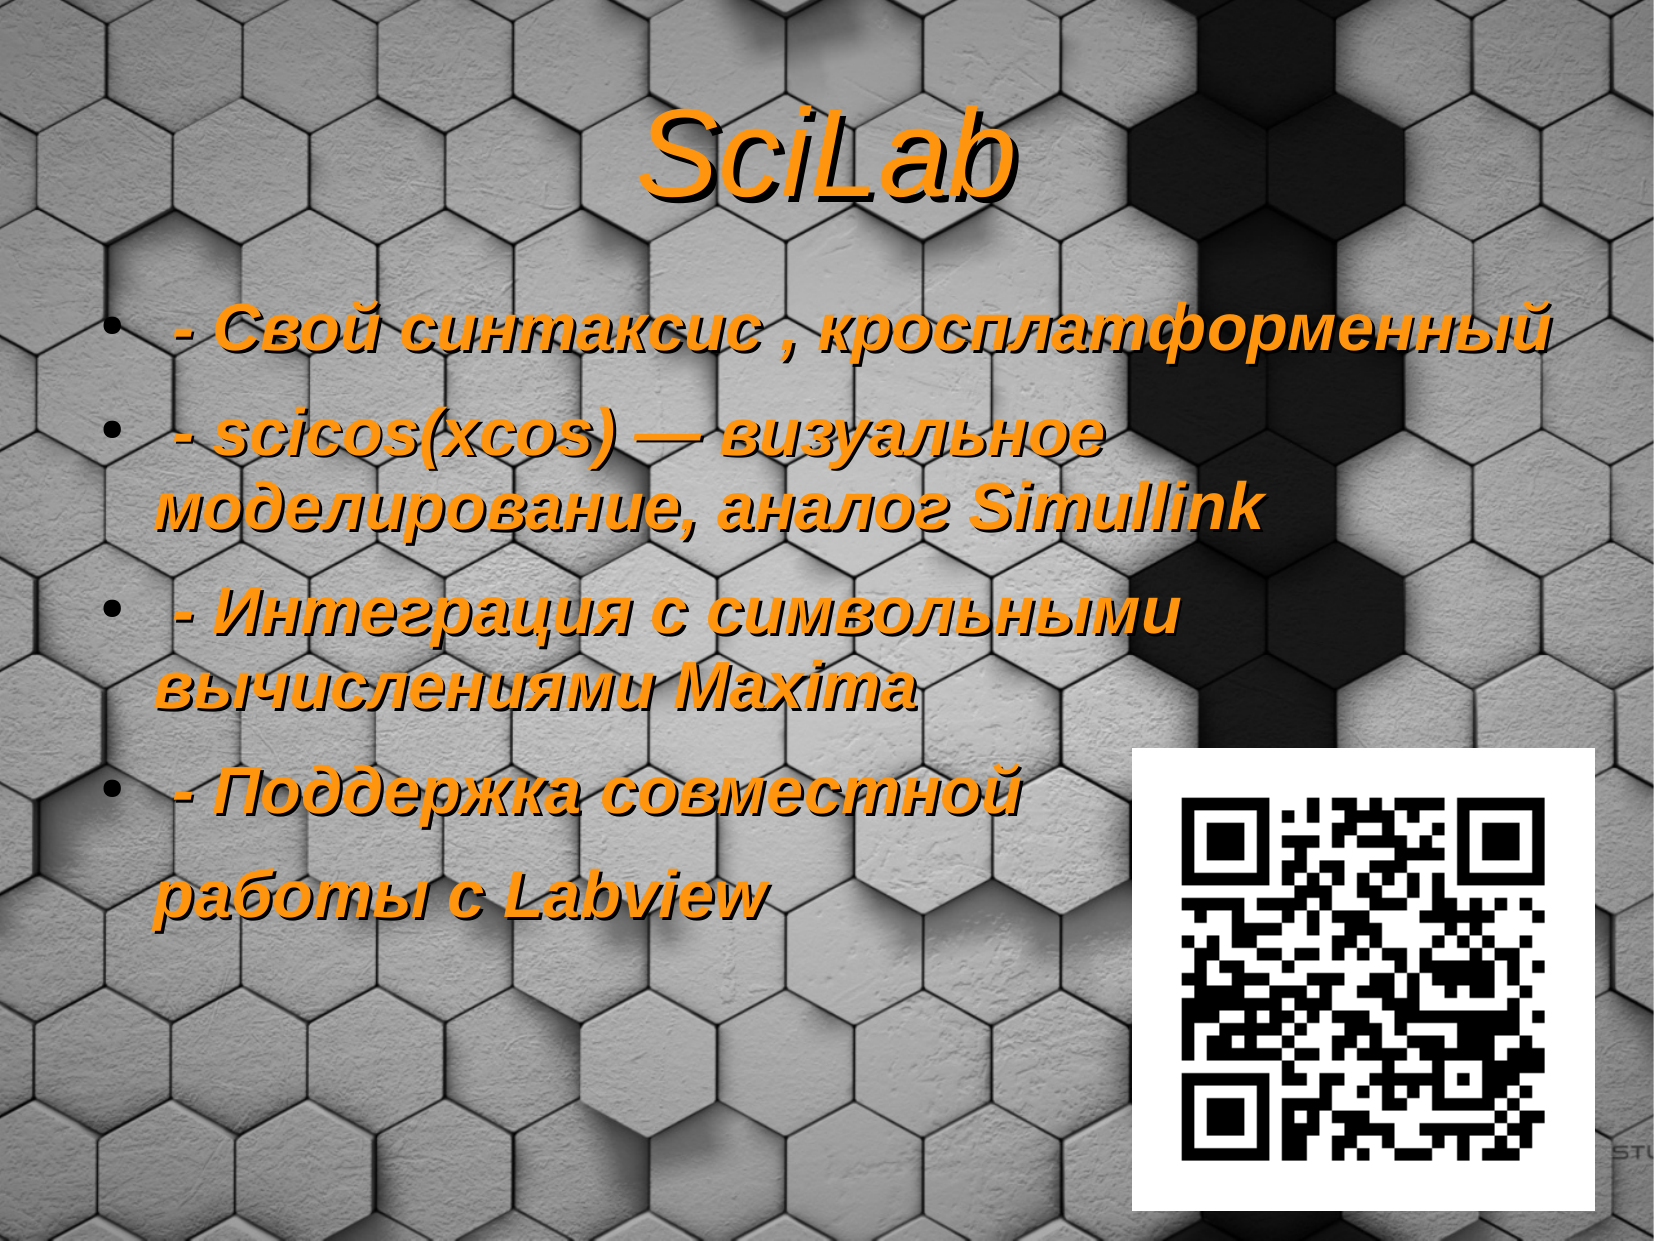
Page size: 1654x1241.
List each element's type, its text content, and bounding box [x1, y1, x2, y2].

picture [0, 0, 1654, 1241]
title SciLab [82, 49, 1571, 257]
list - Свой синтаксис , кросплатформенный - scicos(xcos) — визуальное моделирование, аналог Simullink - Интеграция с символьными вычислениями Maxima - Поддержка совместной работы с Labview [82, 290, 1571, 1123]
